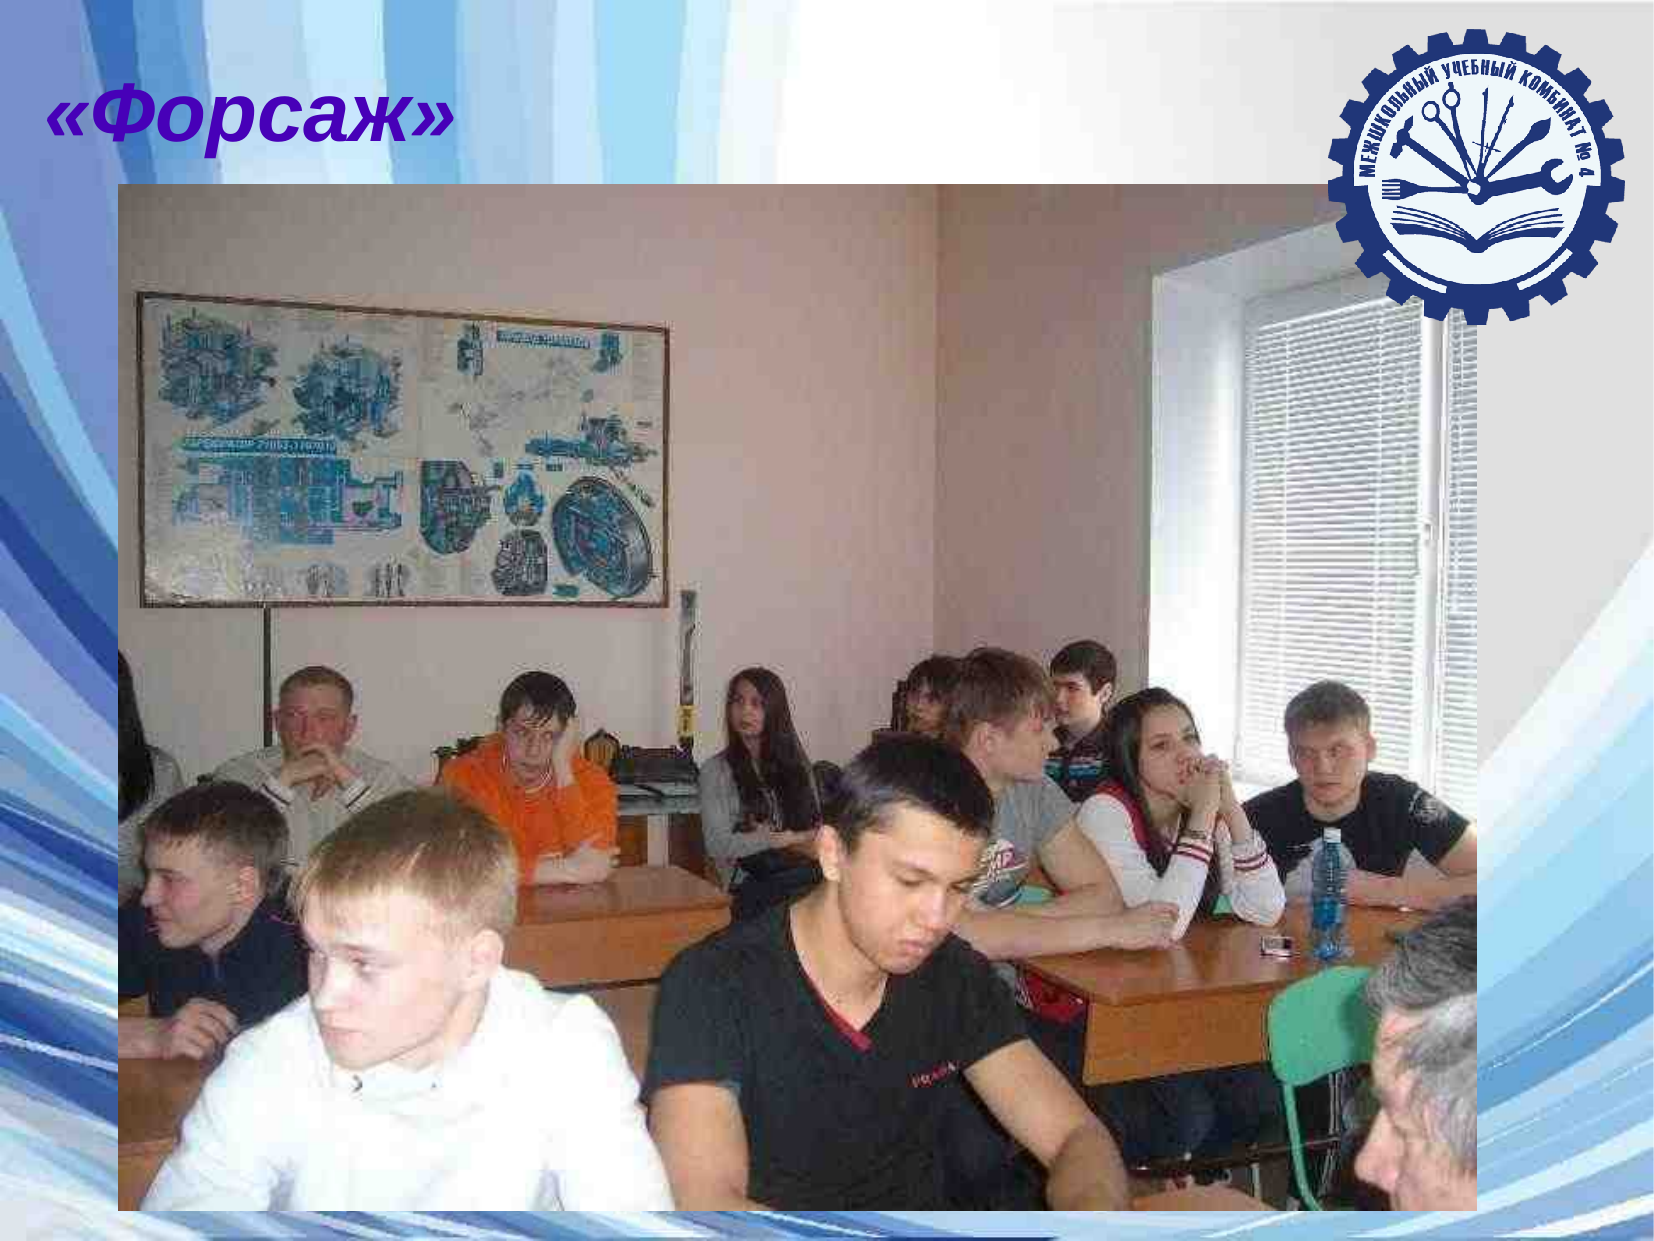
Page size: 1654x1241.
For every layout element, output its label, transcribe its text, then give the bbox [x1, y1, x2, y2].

picture [0, 0, 1654, 1241]
text_box «Форсаж» [29, 59, 1328, 167]
